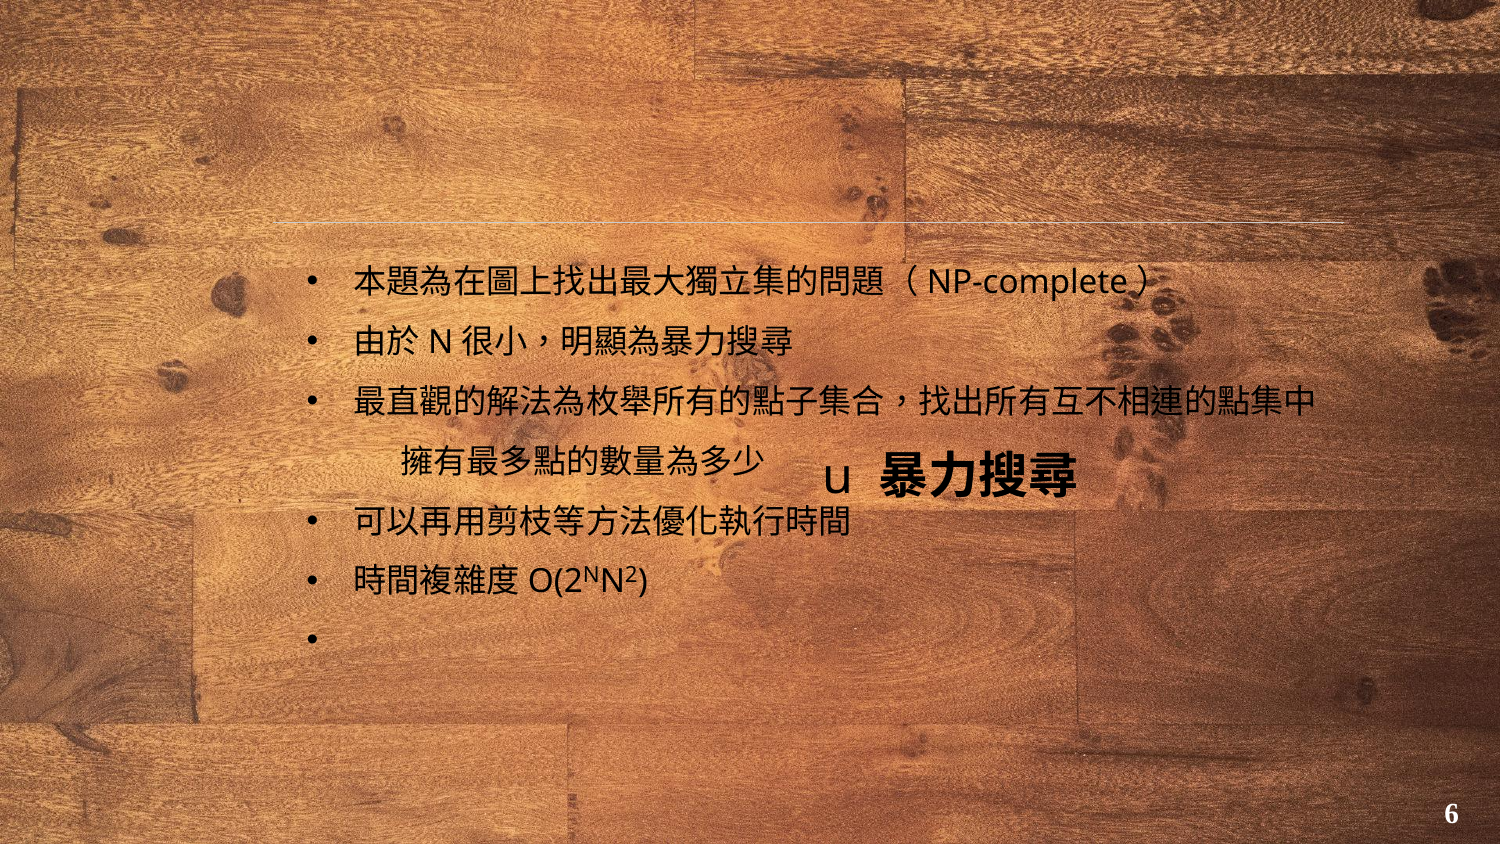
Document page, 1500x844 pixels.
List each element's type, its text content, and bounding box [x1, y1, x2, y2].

text_box 本題為在圖上找出最大獨立集的問題（NP-complete） 由於N很小，明顯為暴力搜尋 最直觀的解法為枚舉所有的點子集合，找出所有互不相連的點集中擁有最多點的數量為多少 可以再用剪枝等方法優化執行時間 時間複雜度O(2NN2) [291, 232, 1361, 665]
slide_number 7 [1429, 779, 1500, 844]
title 暴力搜尋 [255, 117, 1341, 233]
